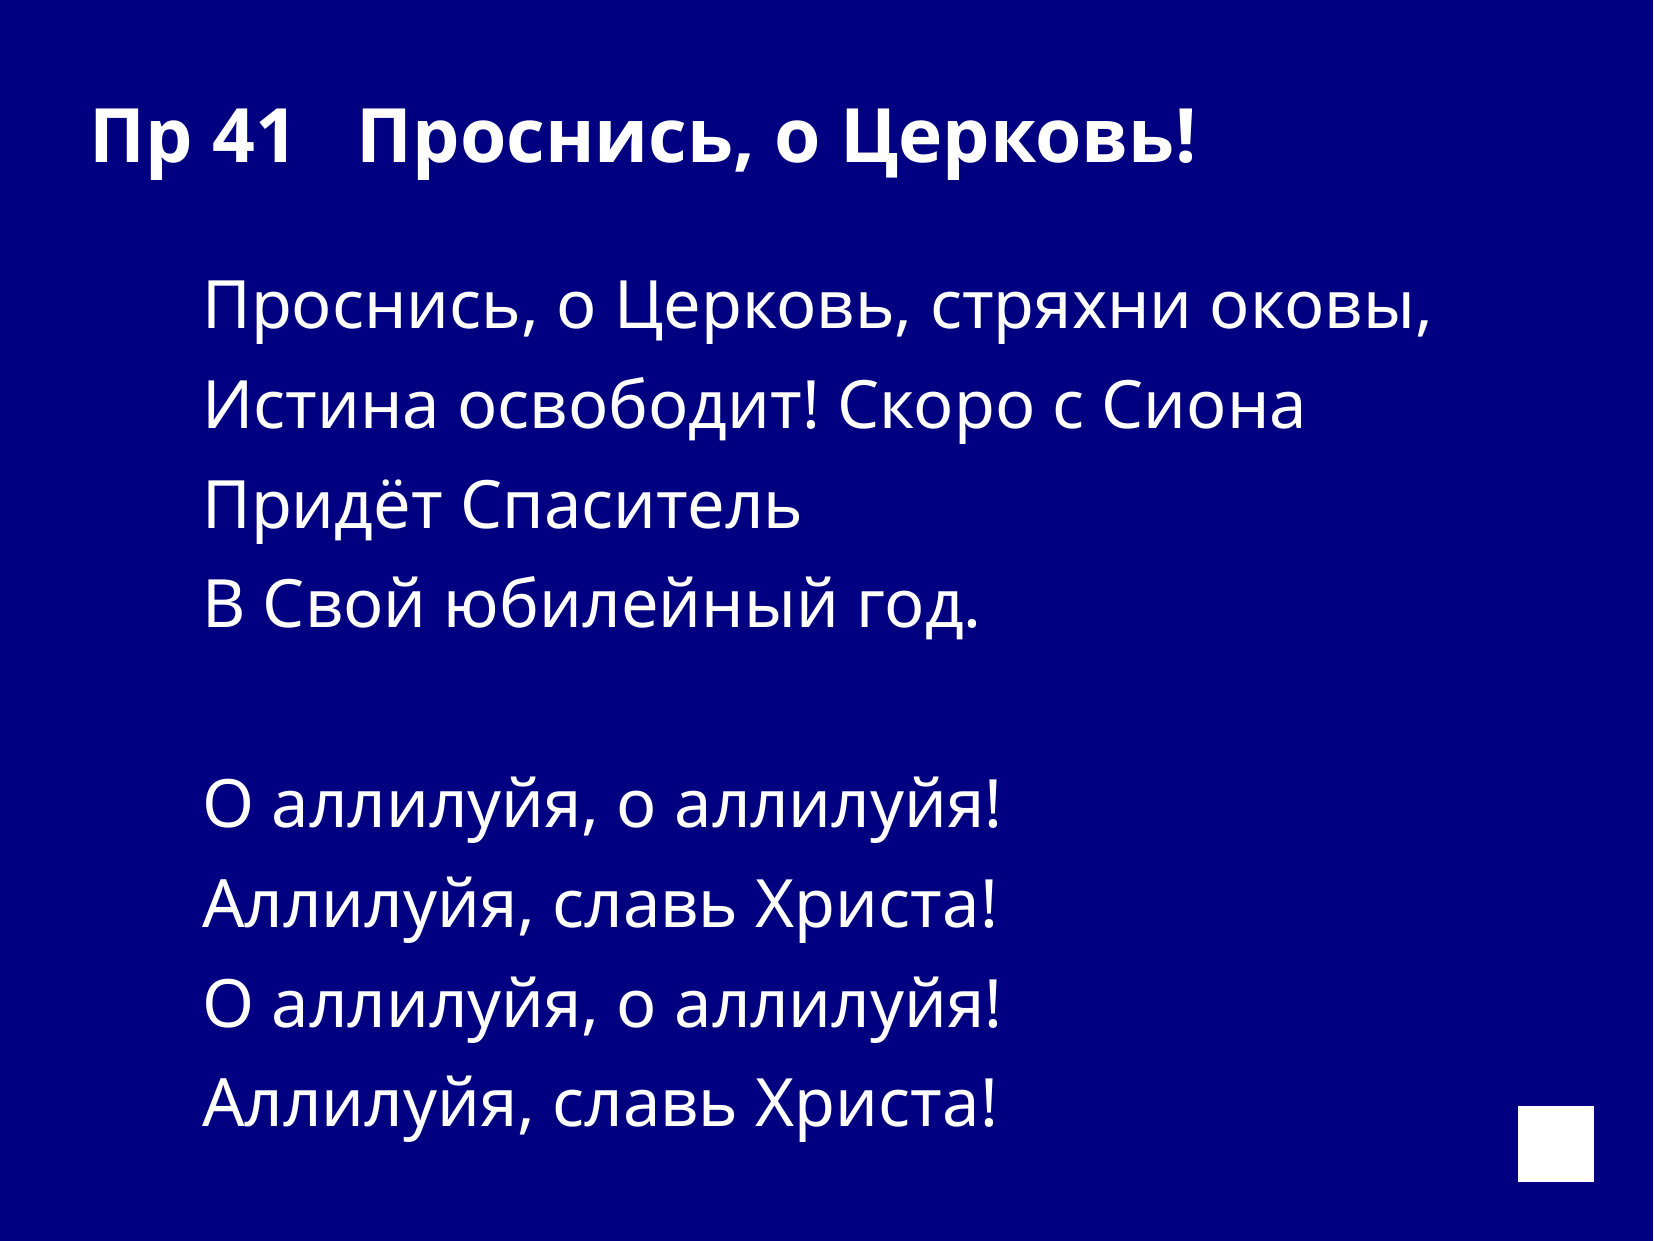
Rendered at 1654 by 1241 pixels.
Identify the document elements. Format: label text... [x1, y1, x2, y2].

text_box [1518, 1106, 1594, 1182]
text_box Пр 41 Проснись, о Церковь! [75, 75, 1576, 188]
text_box Проснись, о Церковь, стряхни оковы, Истина освободит! Скоро с Сиона Придёт Спаситель В Свой юбилейный год. О аллилуйя, о аллилуйя! Аллилуйя, славь Христа! О аллилуйя, о аллилуйя! Аллилуйя, славь Христа! [75, 188, 1576, 1163]
